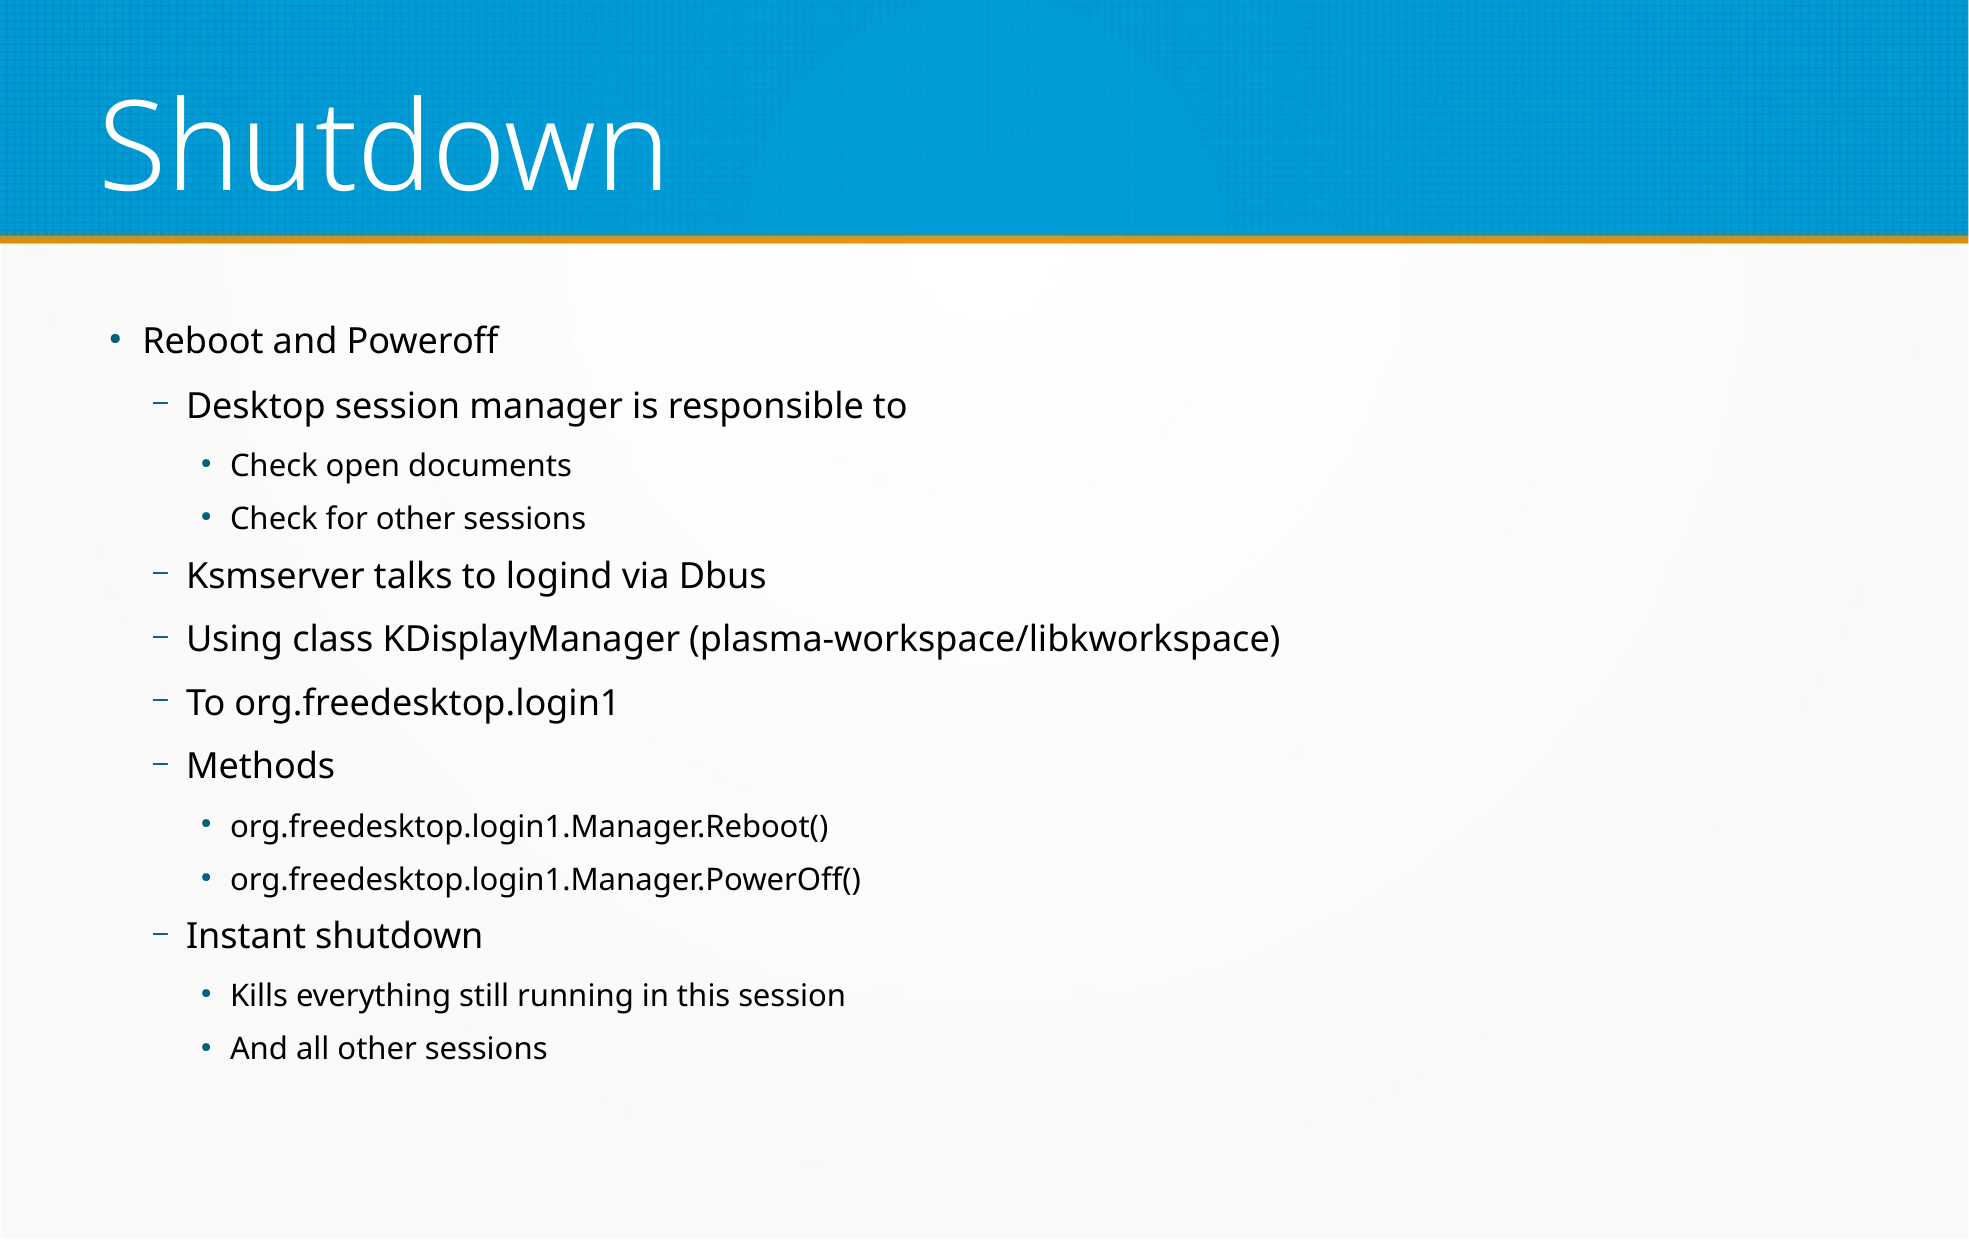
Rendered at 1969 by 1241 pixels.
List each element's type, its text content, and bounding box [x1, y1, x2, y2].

list Reboot and Poweroff Desktop session manager is responsible to Check open documents Check for other sessions Ksmserver talks to logind via Dbus Using class KDisplayManager (plasma-workspace/libkworkspace) To org.freedesktop.login1 Methods org.freedesktop.login1.Manager.Reboot() org.freedesktop.login1.Manager.PowerOff() Instant shutdown Kills everything still running in this session And all other sessions [98, 315, 1861, 1081]
picture [0, 233, 1969, 1241]
title Shutdown [98, 19, 1870, 227]
